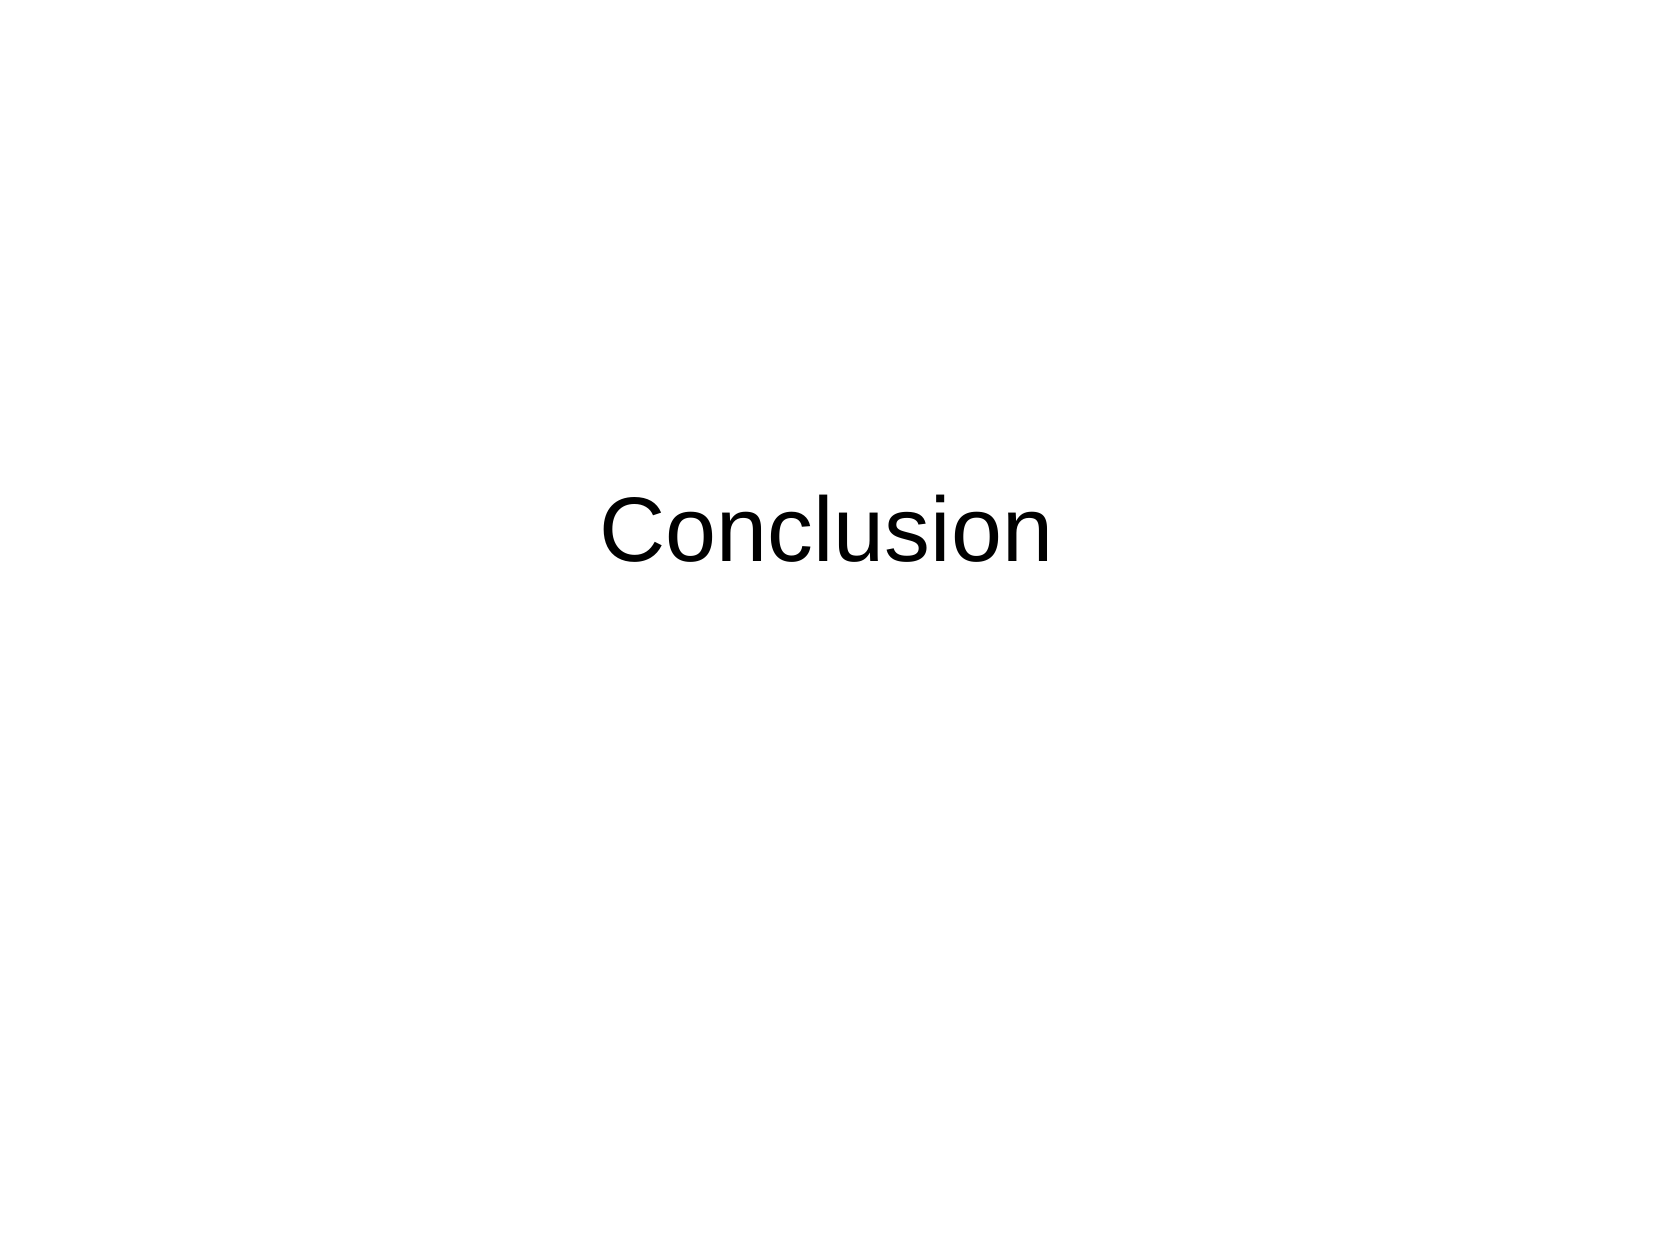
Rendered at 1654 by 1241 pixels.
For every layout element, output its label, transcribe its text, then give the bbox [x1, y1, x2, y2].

subtitle Conclusion [82, 49, 1571, 1010]
